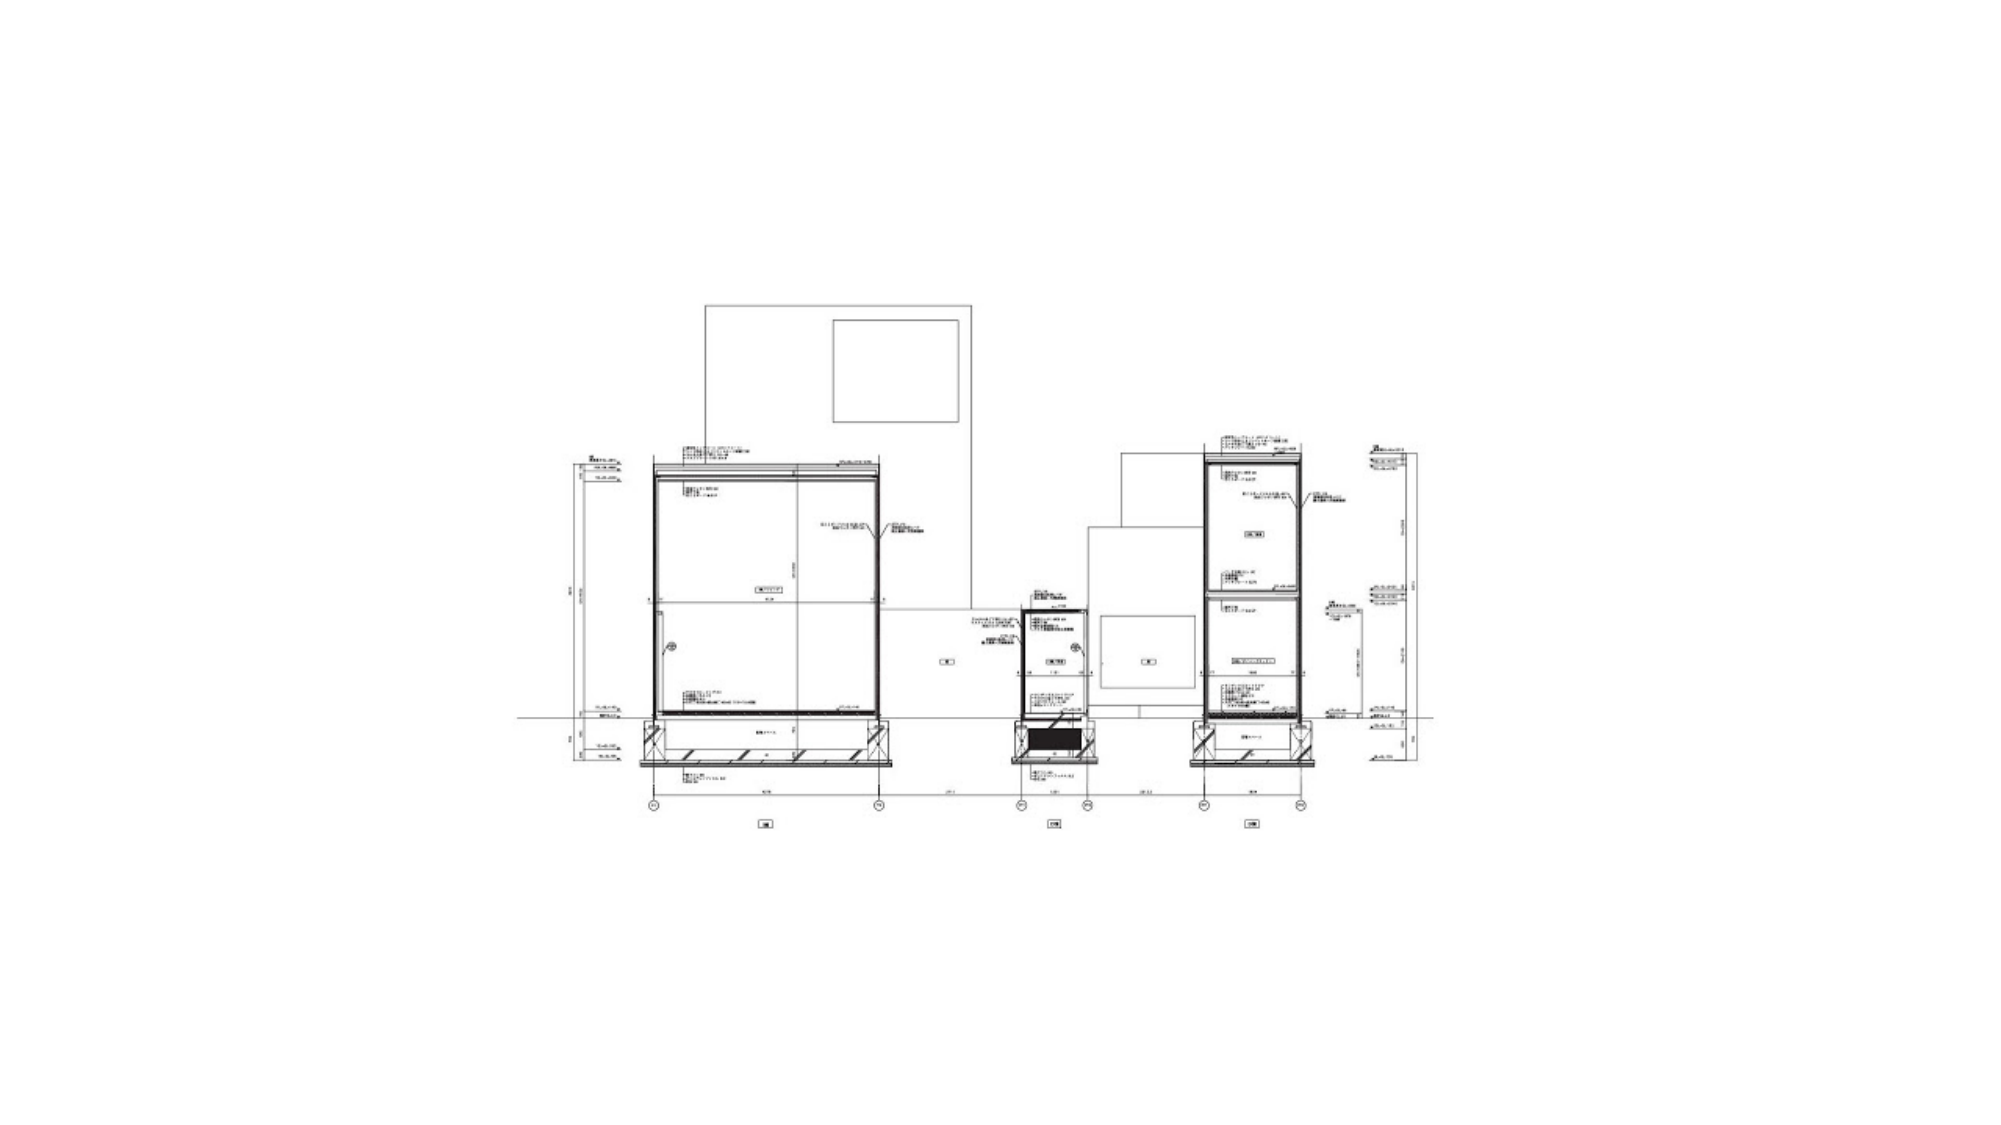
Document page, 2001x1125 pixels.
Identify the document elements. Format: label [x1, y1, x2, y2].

picture [500, 279, 1501, 846]
